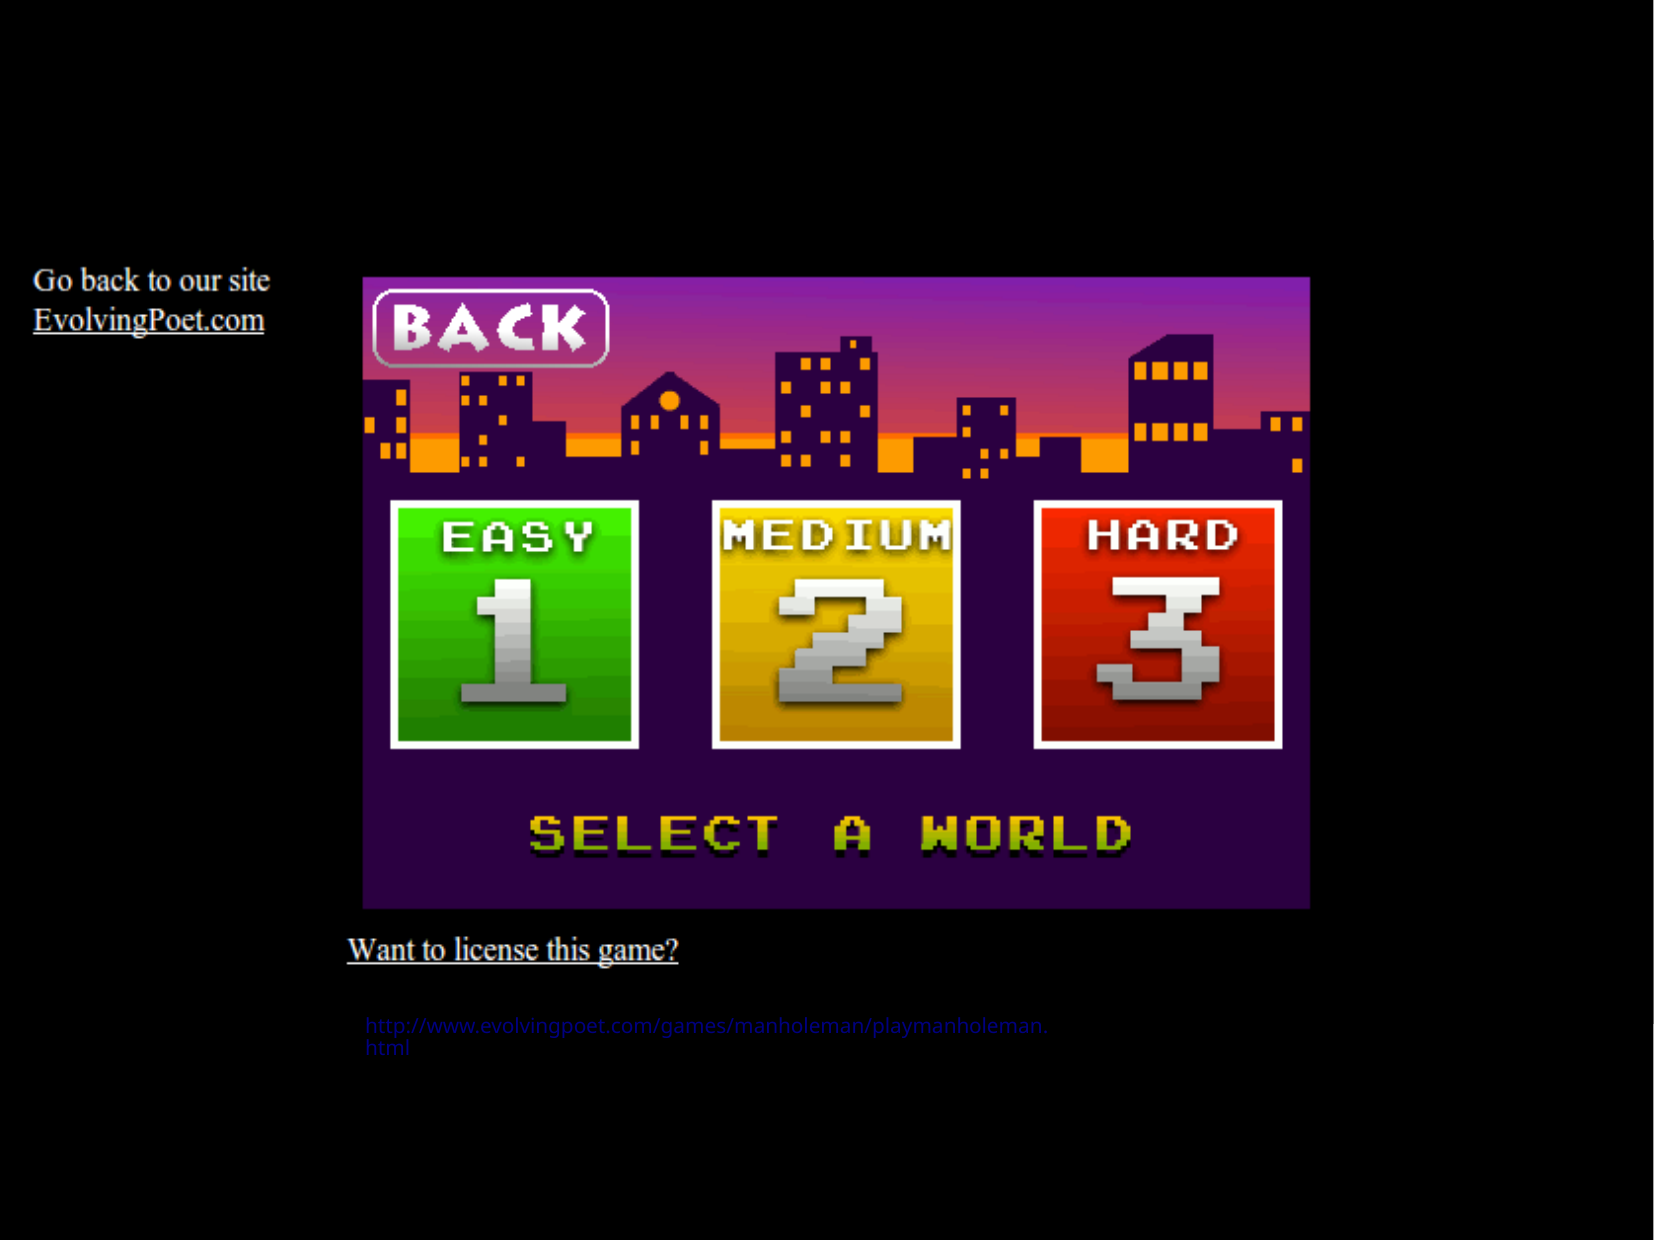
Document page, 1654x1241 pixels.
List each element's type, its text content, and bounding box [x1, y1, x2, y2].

text_box http://www.evolvingpoet.com/games/manholeman/playmanholeman.html [350, 1003, 1075, 1044]
picture [0, 240, 1654, 1024]
